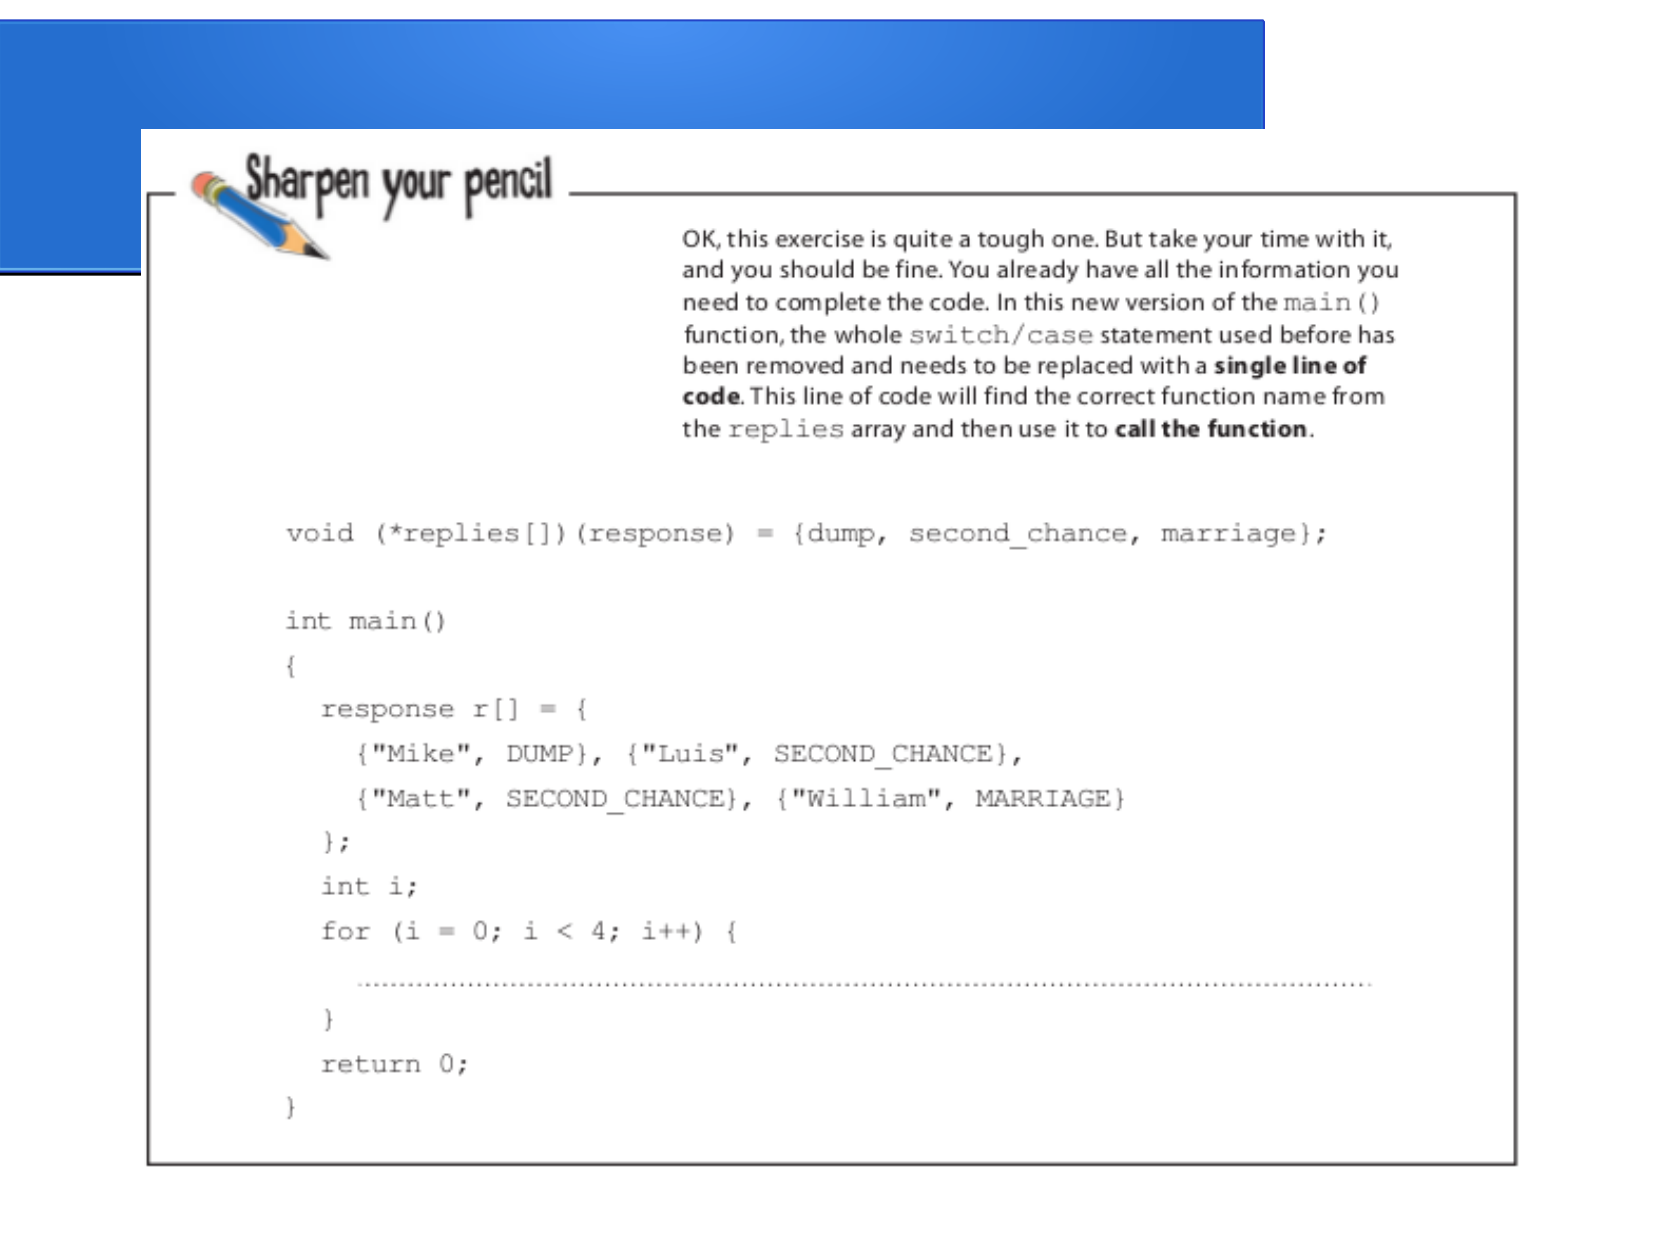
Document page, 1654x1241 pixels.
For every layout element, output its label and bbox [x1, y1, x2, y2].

picture [141, 129, 1548, 1193]
